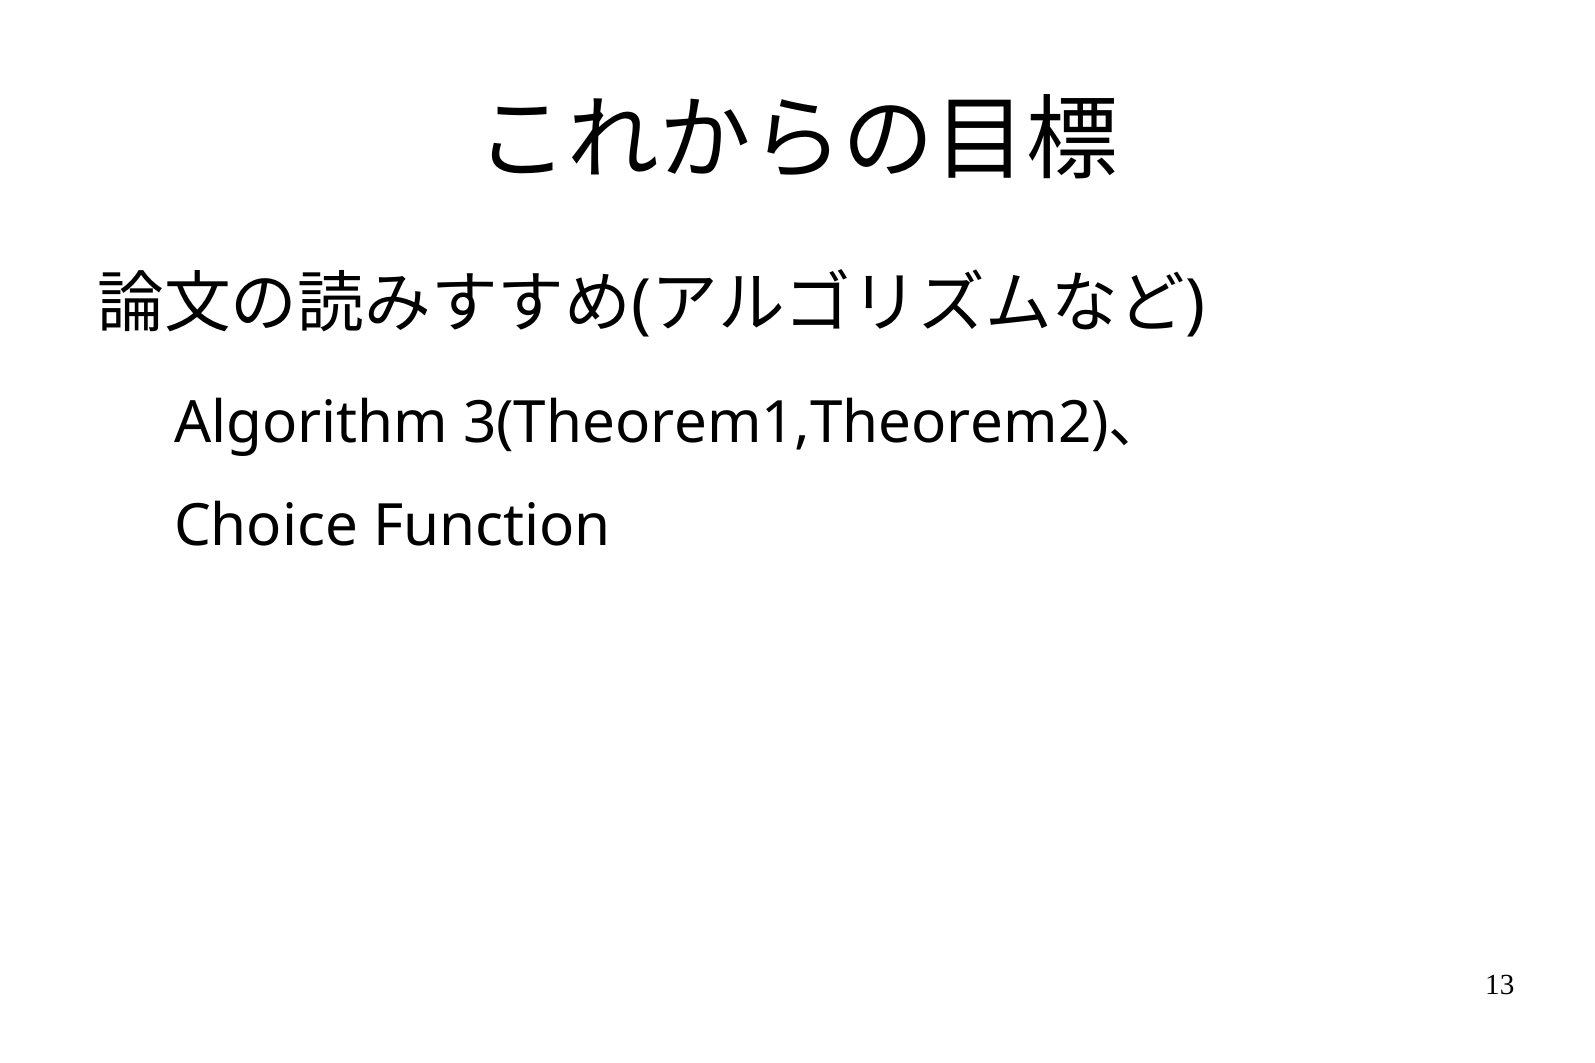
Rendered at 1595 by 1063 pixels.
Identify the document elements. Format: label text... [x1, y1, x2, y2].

title これからの目標 [79, 42, 1515, 220]
list 論文の読みすすめ(アルゴリズムなど) Algorithm 3(Theorem1,Theorem2)、 Choice Function [79, 248, 1515, 951]
